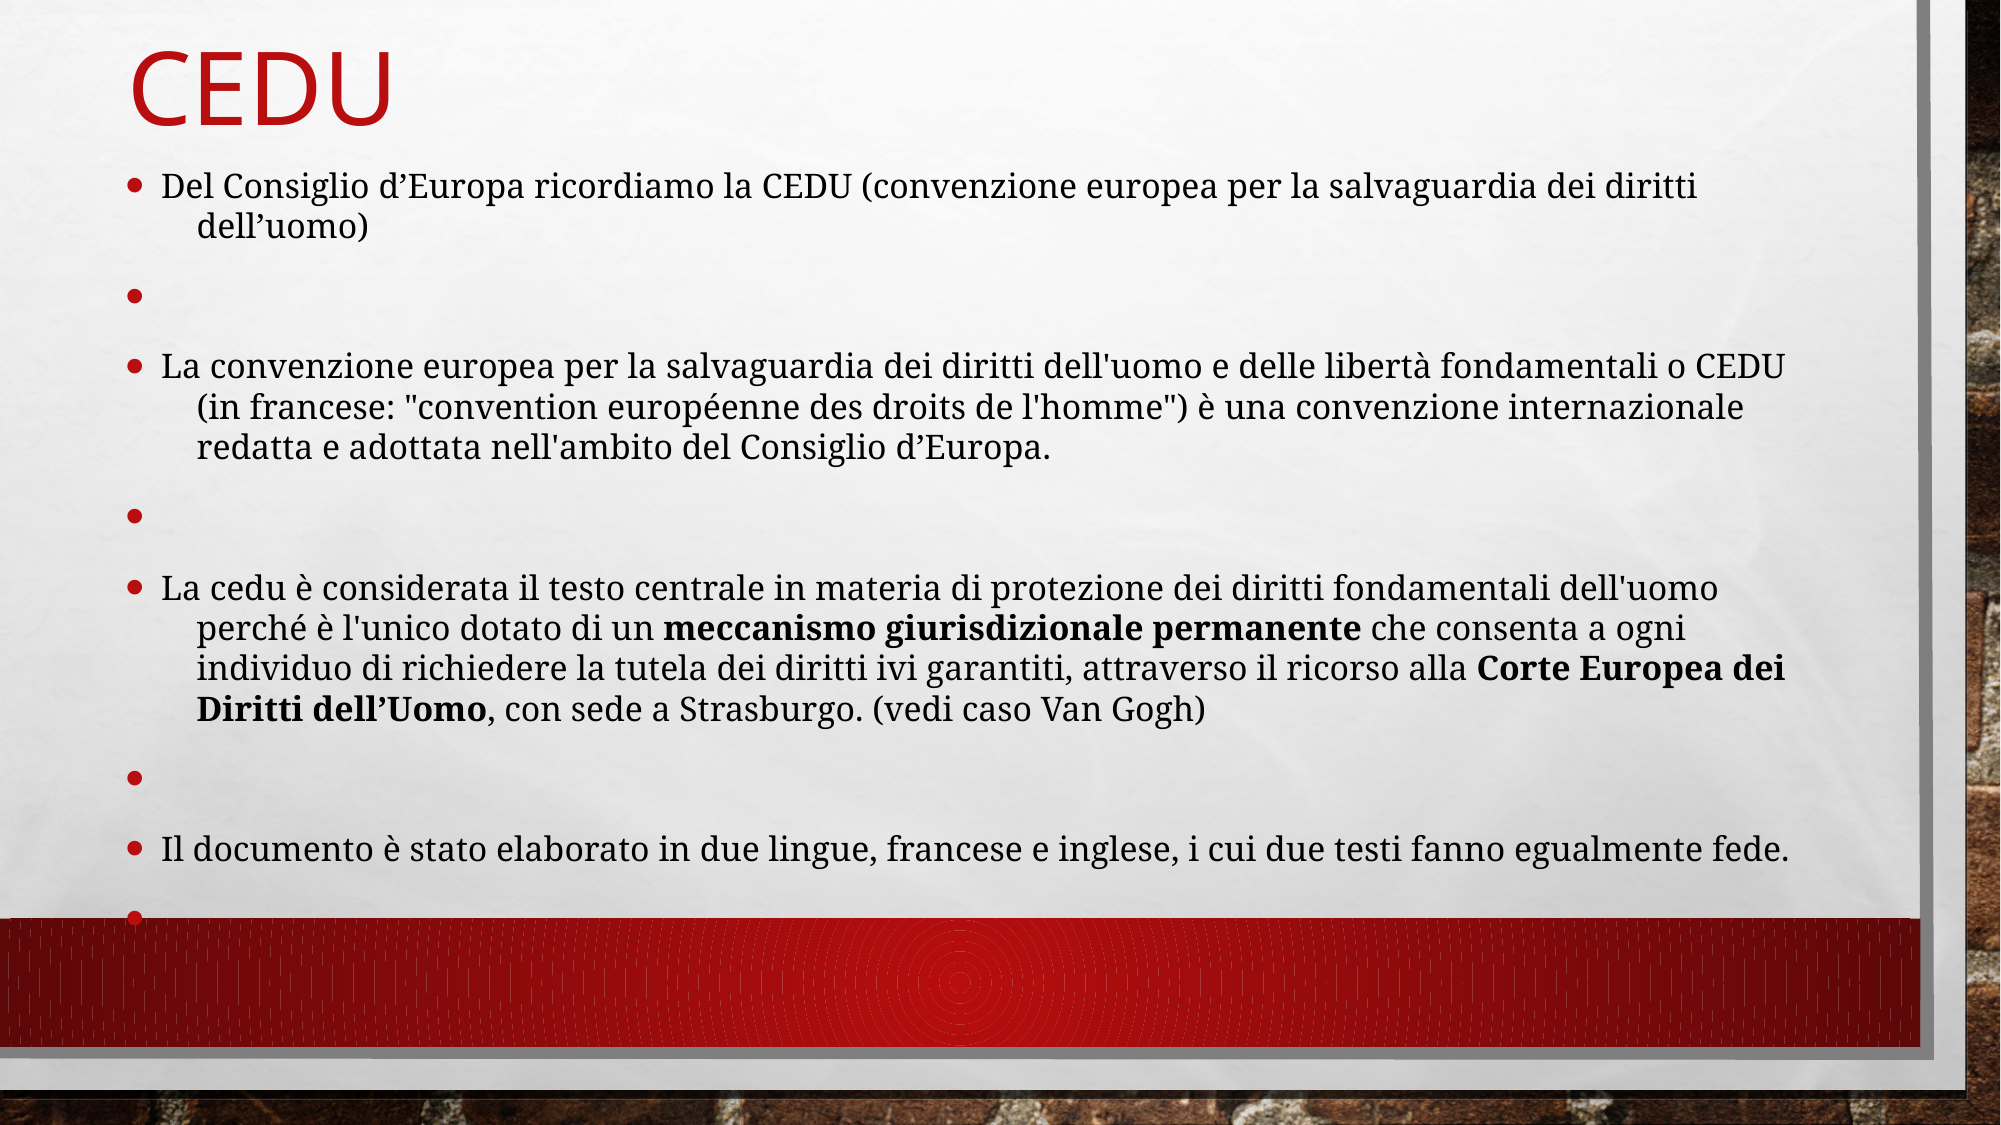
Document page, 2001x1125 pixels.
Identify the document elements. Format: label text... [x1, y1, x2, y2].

title cedu [112, 27, 1819, 158]
list Del Consiglio d’Europa ricordiamo la CEDU (convenzione europea per la salvaguardia dei diritti dell’uomo) La convenzione europea per la salvaguardia dei diritti dell'uomo e delle libertà fondamentali o CEDU (in francese: "convention européenne des droits de l'homme") è una convenzione internazionale redatta e adottata nell'ambito del Consiglio d’Europa. La cedu è considerata il testo centrale in materia di protezione dei diritti fondamentali dell'uomo perché è l'unico dotato di un meccanismo giurisdizionale permanente che consenta a ogni individuo di richiedere la tutela dei diritti ivi garantiti, attraverso il ricorso alla Corte Europea dei Diritti dell’Uomo, con sede a Strasburgo. (vedi caso Van Gogh) Il documento è stato elaborato in due lingue, francese e inglese, i cui due testi fanno egualmente fede. [110, 157, 1816, 882]
